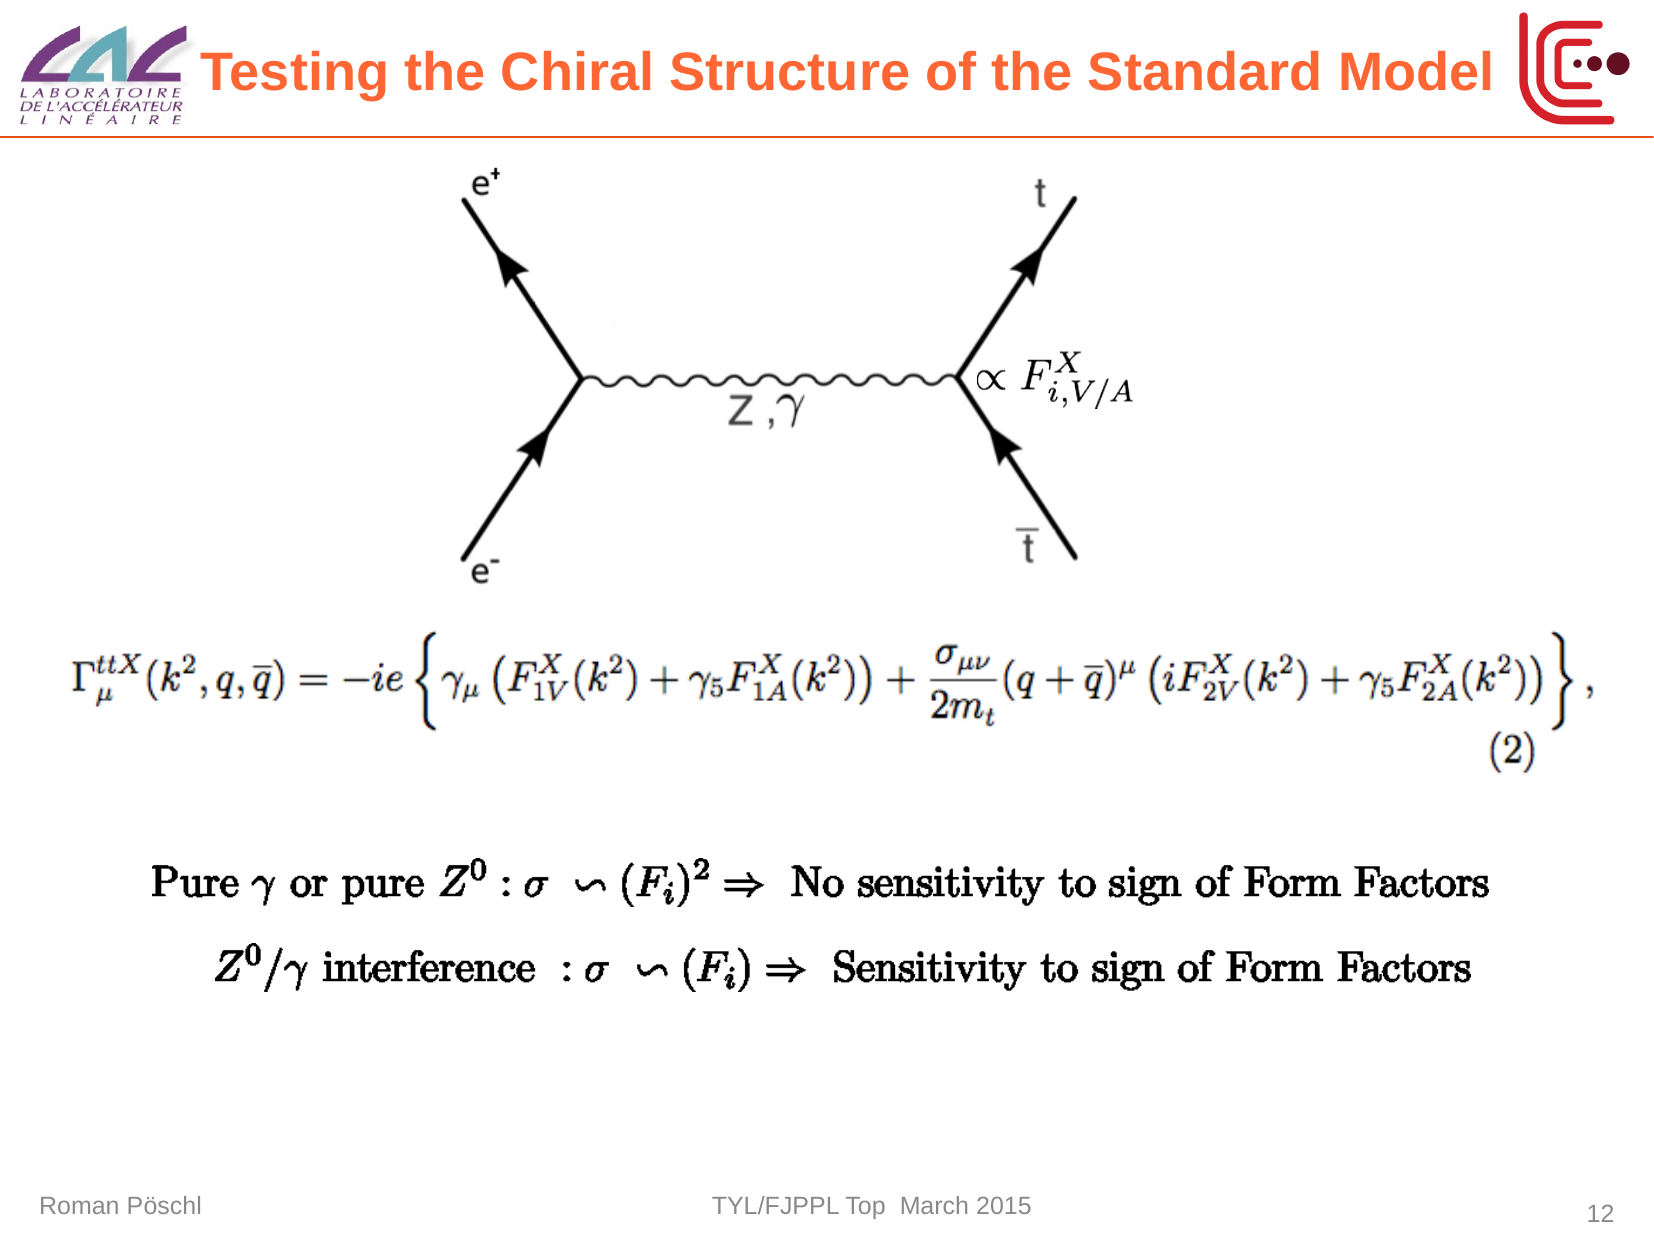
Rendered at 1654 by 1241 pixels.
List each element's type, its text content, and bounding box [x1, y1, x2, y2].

picture [1508, 2, 1641, 135]
picture [29, 147, 1632, 775]
picture [152, 858, 1489, 907]
picture [17, 22, 199, 127]
picture [215, 943, 1471, 992]
title Testing the Chiral Structure of the Standard Model [104, 29, 1593, 113]
